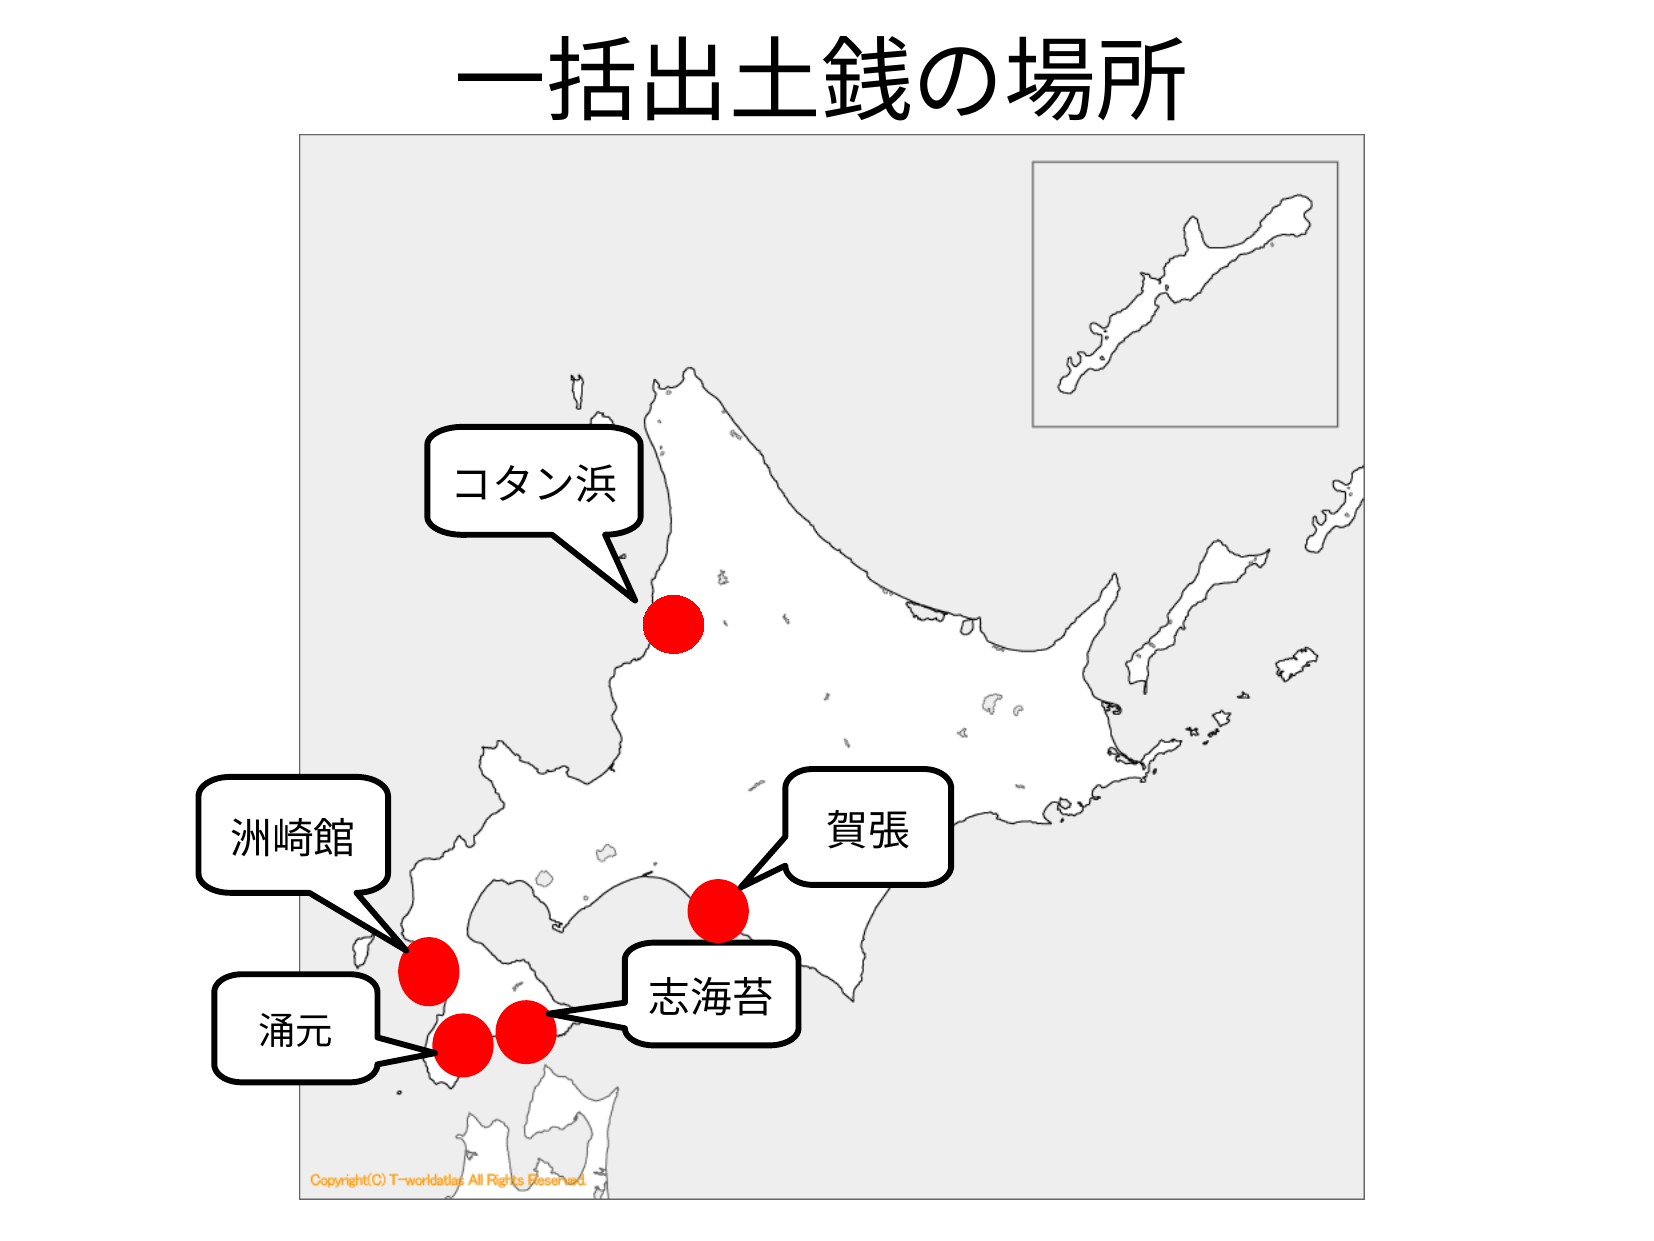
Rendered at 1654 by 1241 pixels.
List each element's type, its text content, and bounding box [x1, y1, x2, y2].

text_box [643, 595, 704, 654]
text_box 涌元 [214, 974, 436, 1083]
text_box [435, 1016, 491, 1075]
text_box コタン浜 [427, 426, 641, 601]
text_box [401, 940, 457, 1004]
text_box [690, 882, 746, 941]
text_box [332, 495, 571, 551]
picture [299, 173, 1365, 1200]
title 一括出土銭の場所 [77, 0, 1566, 173]
text_box [498, 1003, 554, 1062]
text_box 志海苔 [548, 942, 799, 1046]
text_box 洲崎館 [198, 776, 407, 951]
text_box [606, 495, 865, 551]
text_box 賀張 [740, 769, 952, 888]
